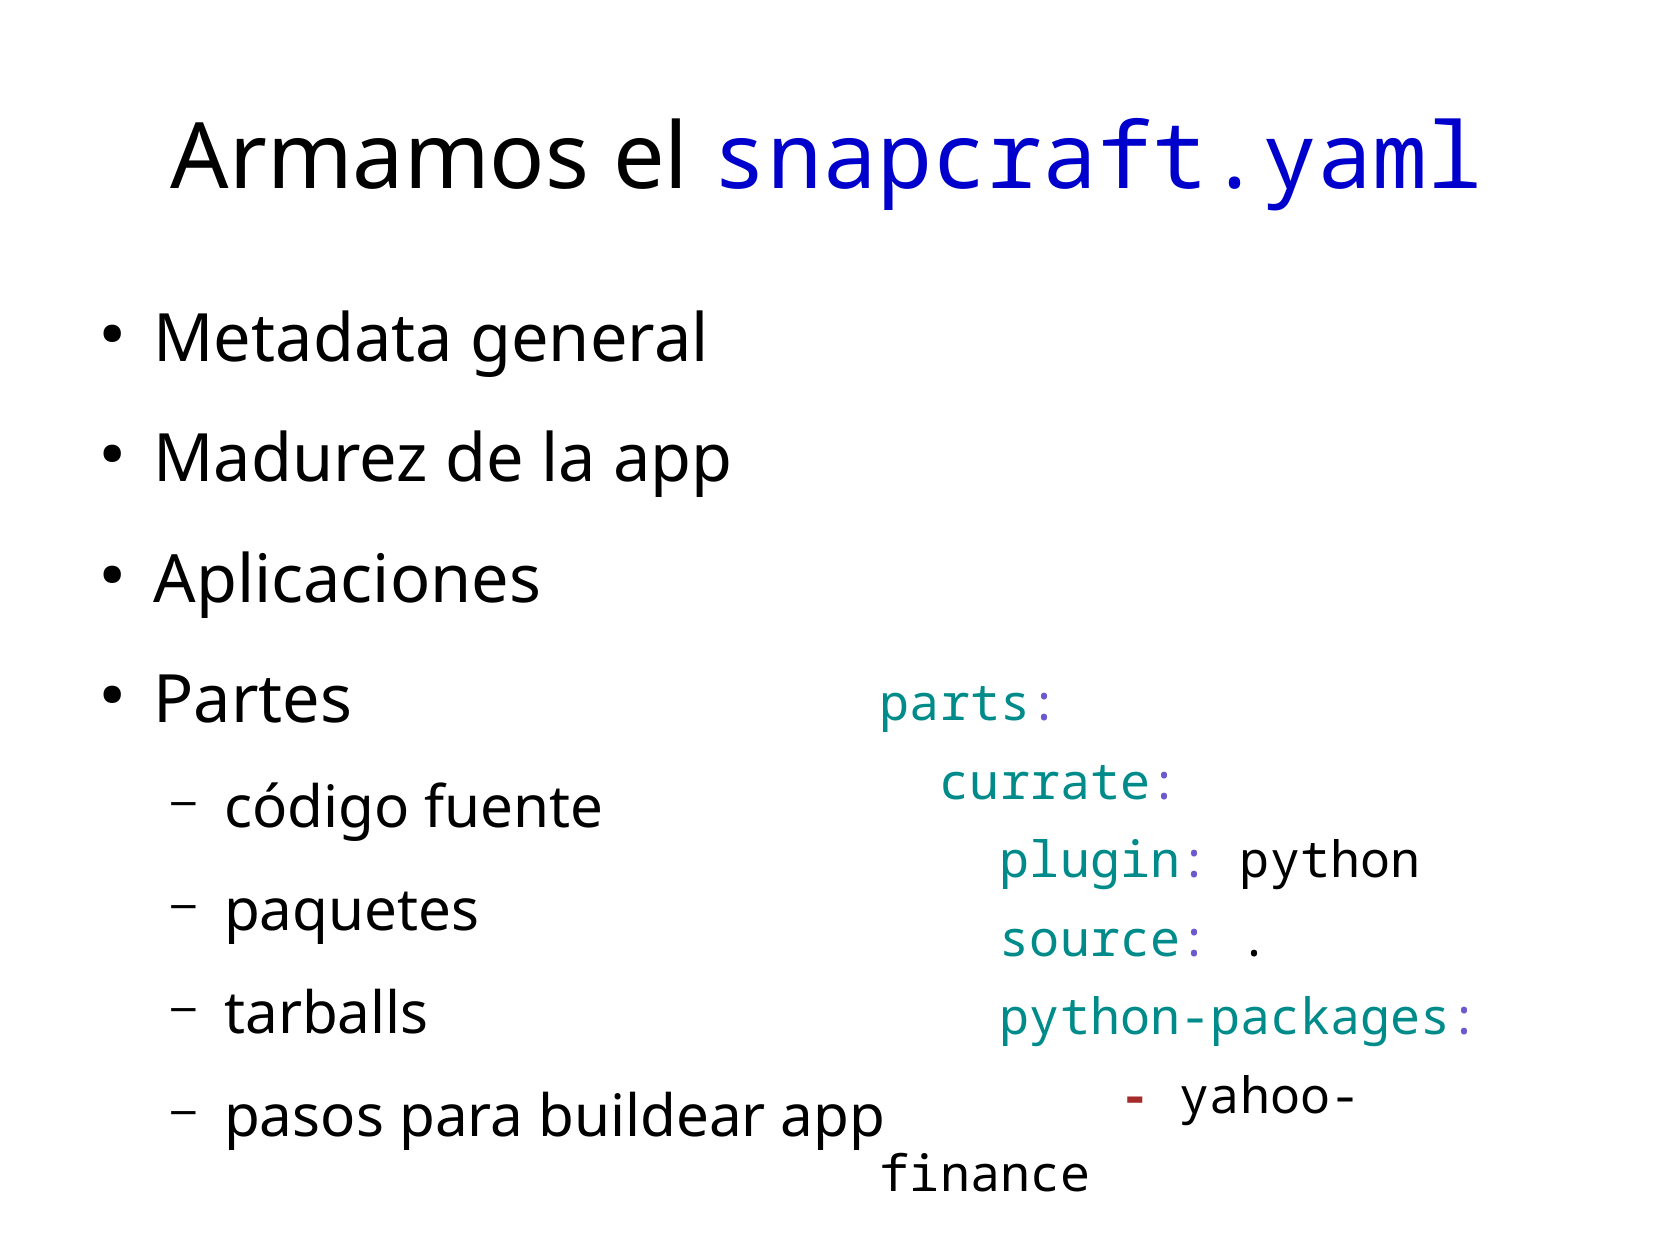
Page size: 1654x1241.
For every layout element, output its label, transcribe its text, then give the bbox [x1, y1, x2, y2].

text_box parts: currate: plugin: python source: . python-packages: - yahoo-finance [865, 649, 1583, 1210]
title Armamos el snapcraft.yaml [82, 49, 1571, 257]
list Metadata general Madurez de la app Aplicaciones Partes código fuente paquetes tarballs pasos para buildear app [82, 290, 1571, 1170]
